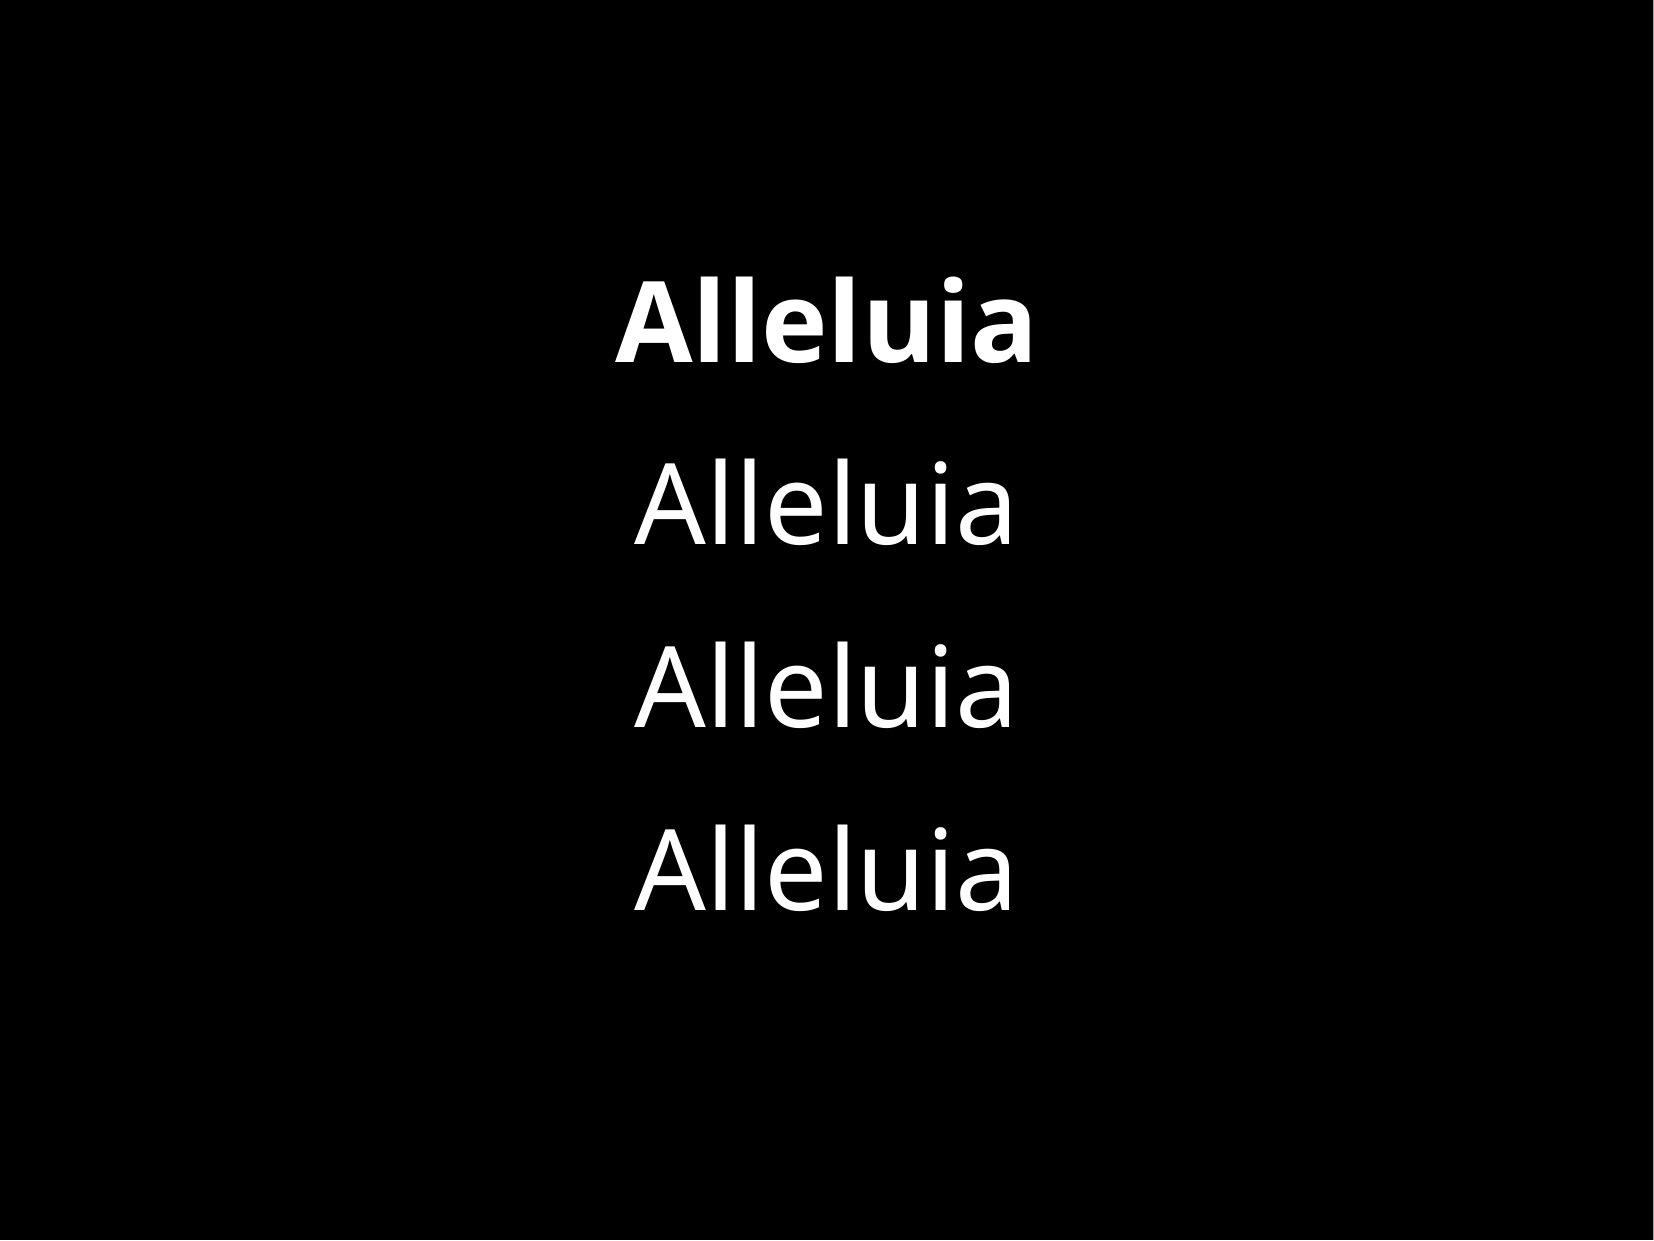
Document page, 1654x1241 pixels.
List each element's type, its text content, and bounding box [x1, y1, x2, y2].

list Alleluia Alleluia Alleluia Alleluia [82, 59, 1571, 1148]
